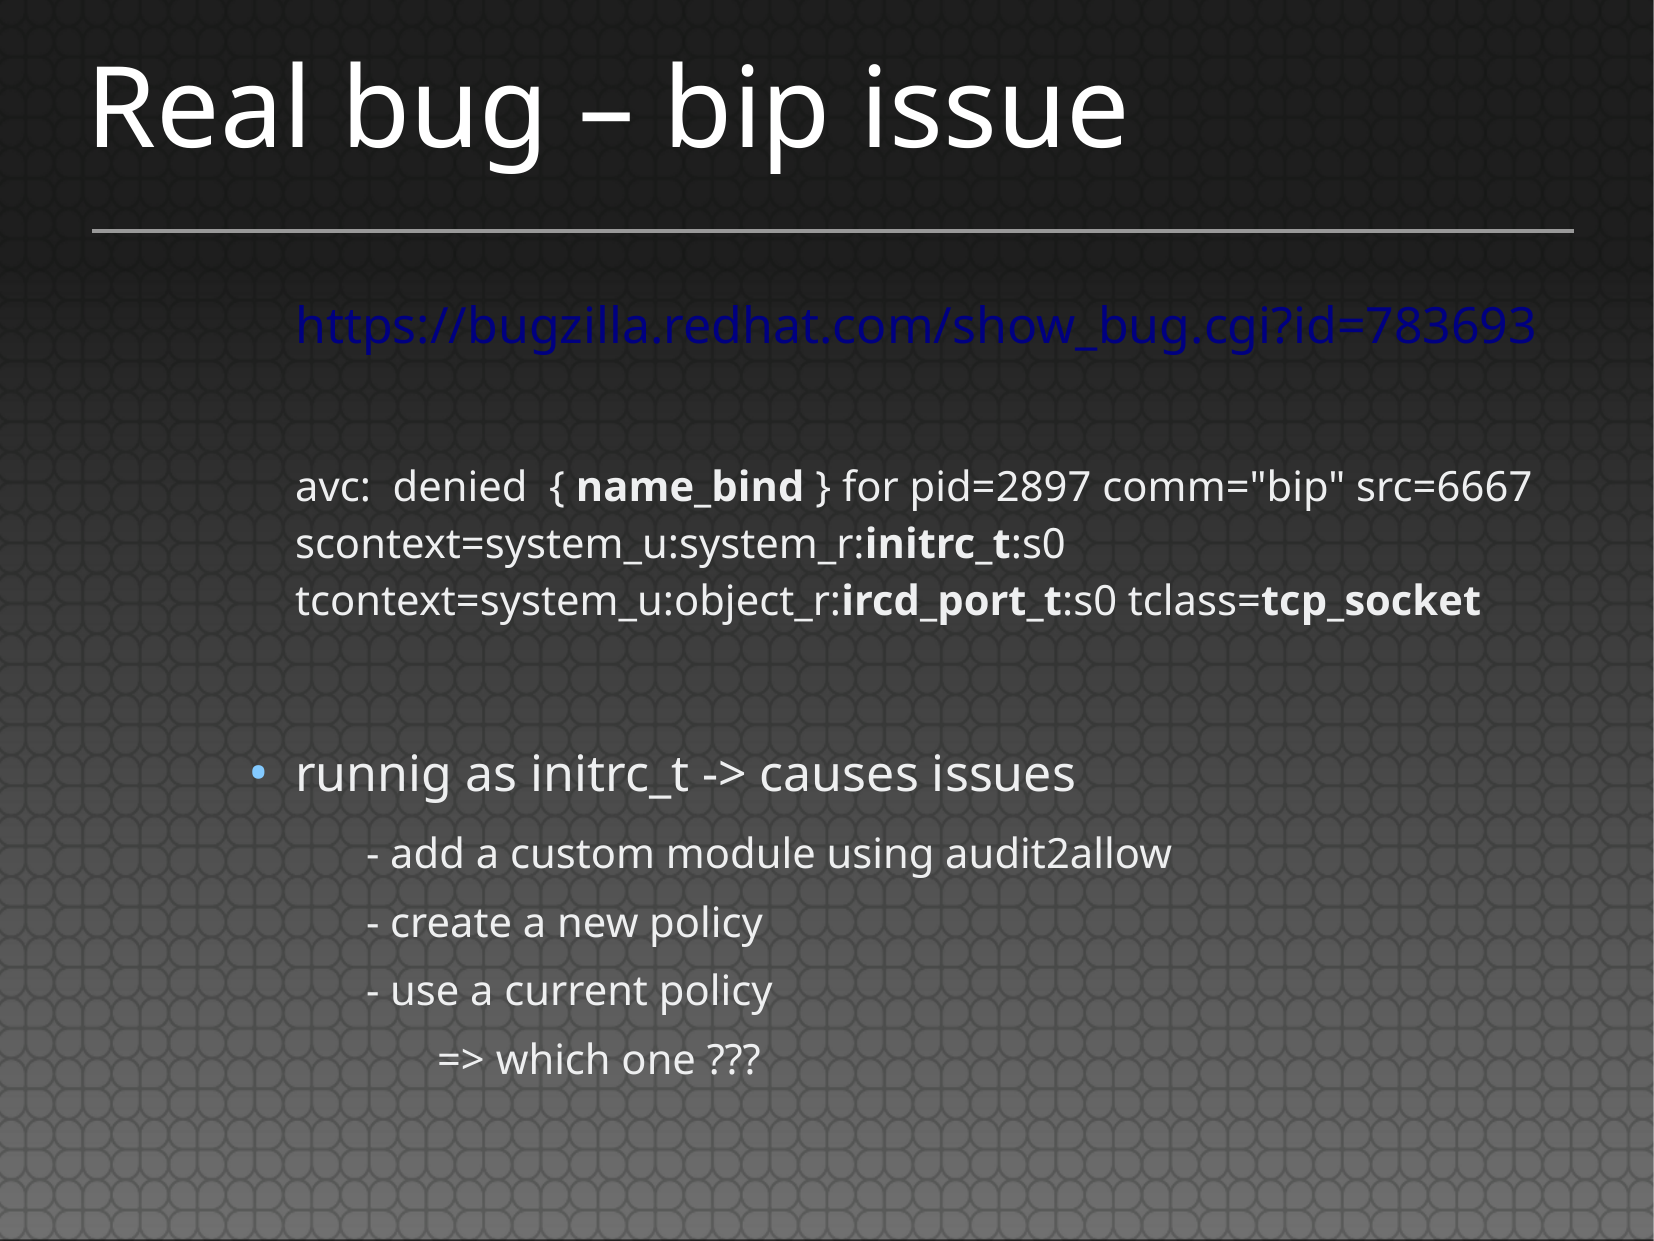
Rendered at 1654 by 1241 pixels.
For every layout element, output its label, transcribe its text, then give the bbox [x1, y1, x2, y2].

picture [0, 0, 1654, 1241]
title Real bug – bip issue [86, 49, 1576, 312]
list https://bugzilla.redhat.com/show_bug.cgi?id=783693 avc: denied { name_bind } for pid=2897 comm="bip" src=6667 scontext=system_u:system_r:initrc_t:s0 tcontext=system_u:object_r:ircd_port_t:s0 tclass=tcp_socket runnig as initrc_t -> causes issues - add a custom module using audit2allow - create a new policy - use a current policy => which one ??? [82, 290, 1571, 1241]
